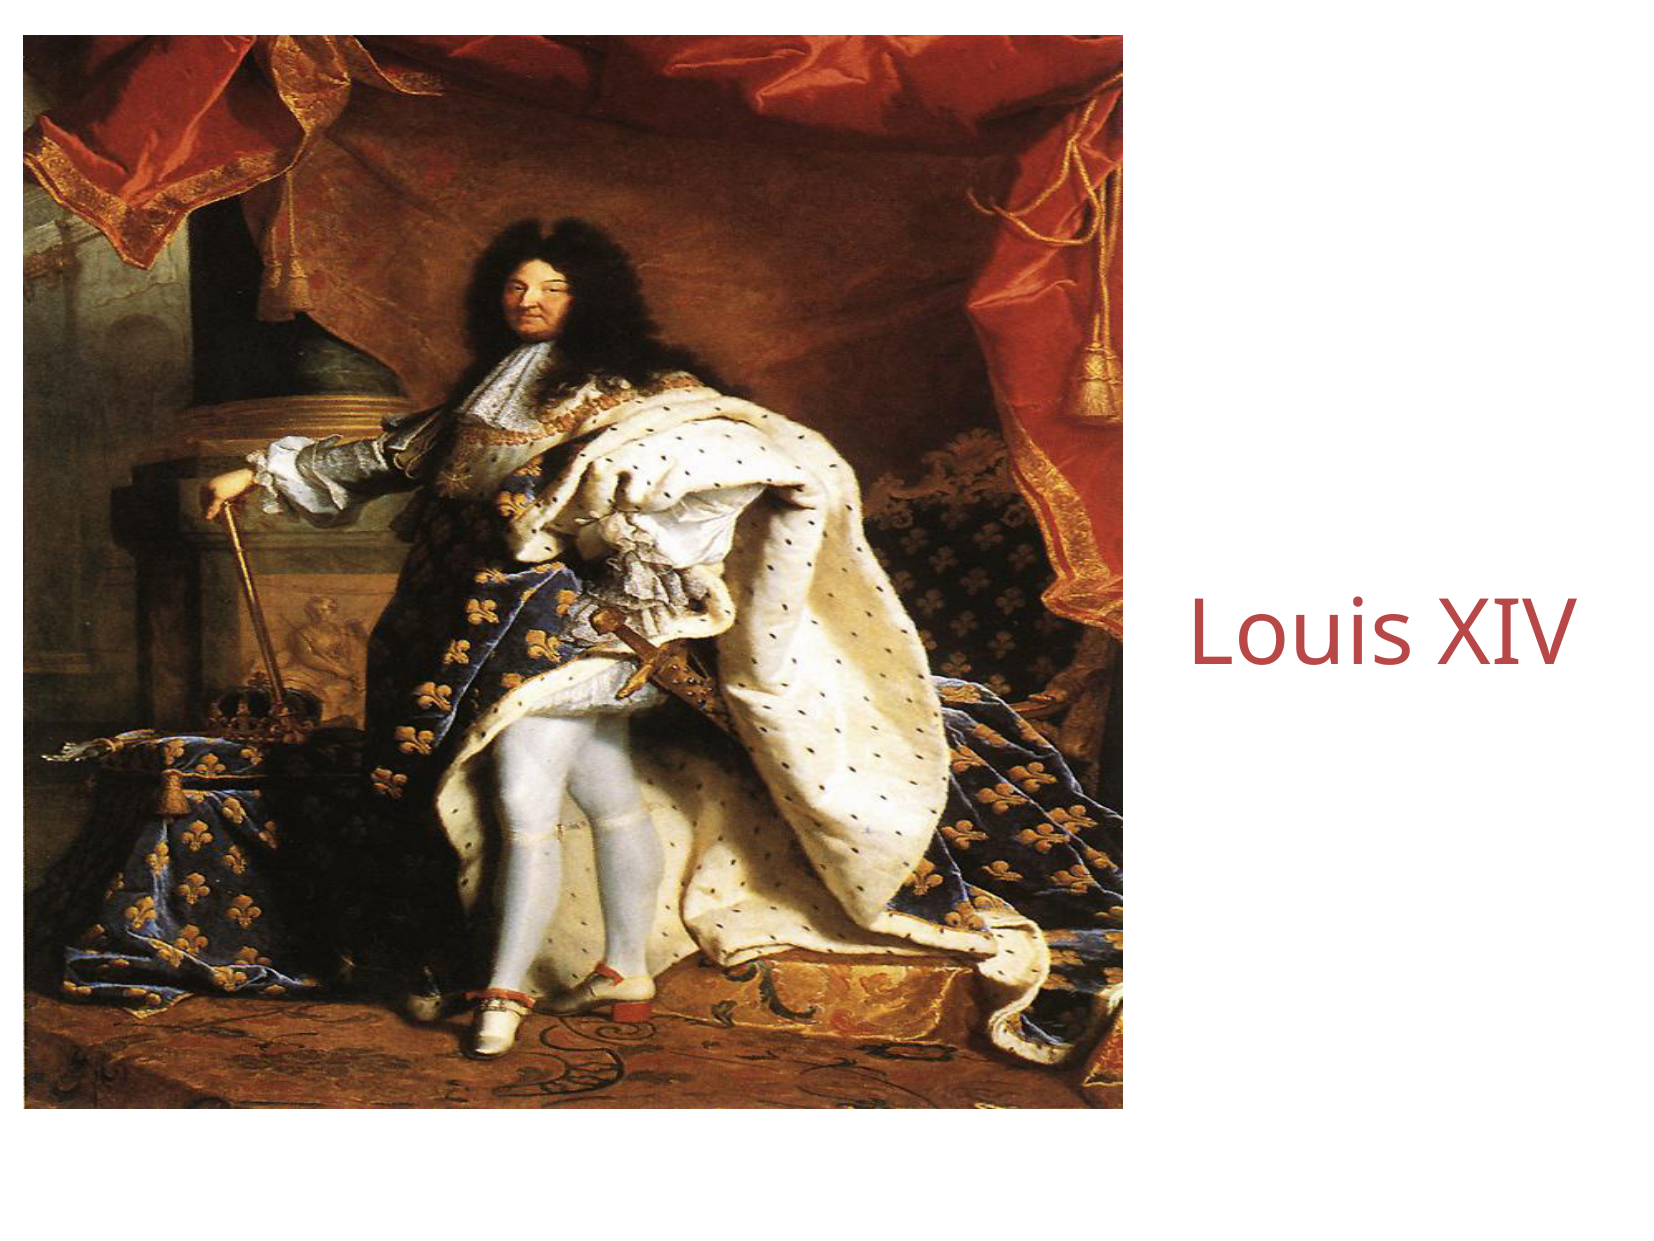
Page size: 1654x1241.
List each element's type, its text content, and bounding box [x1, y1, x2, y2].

title Louis XIV [1123, 525, 1654, 733]
picture [23, 35, 1123, 1109]
